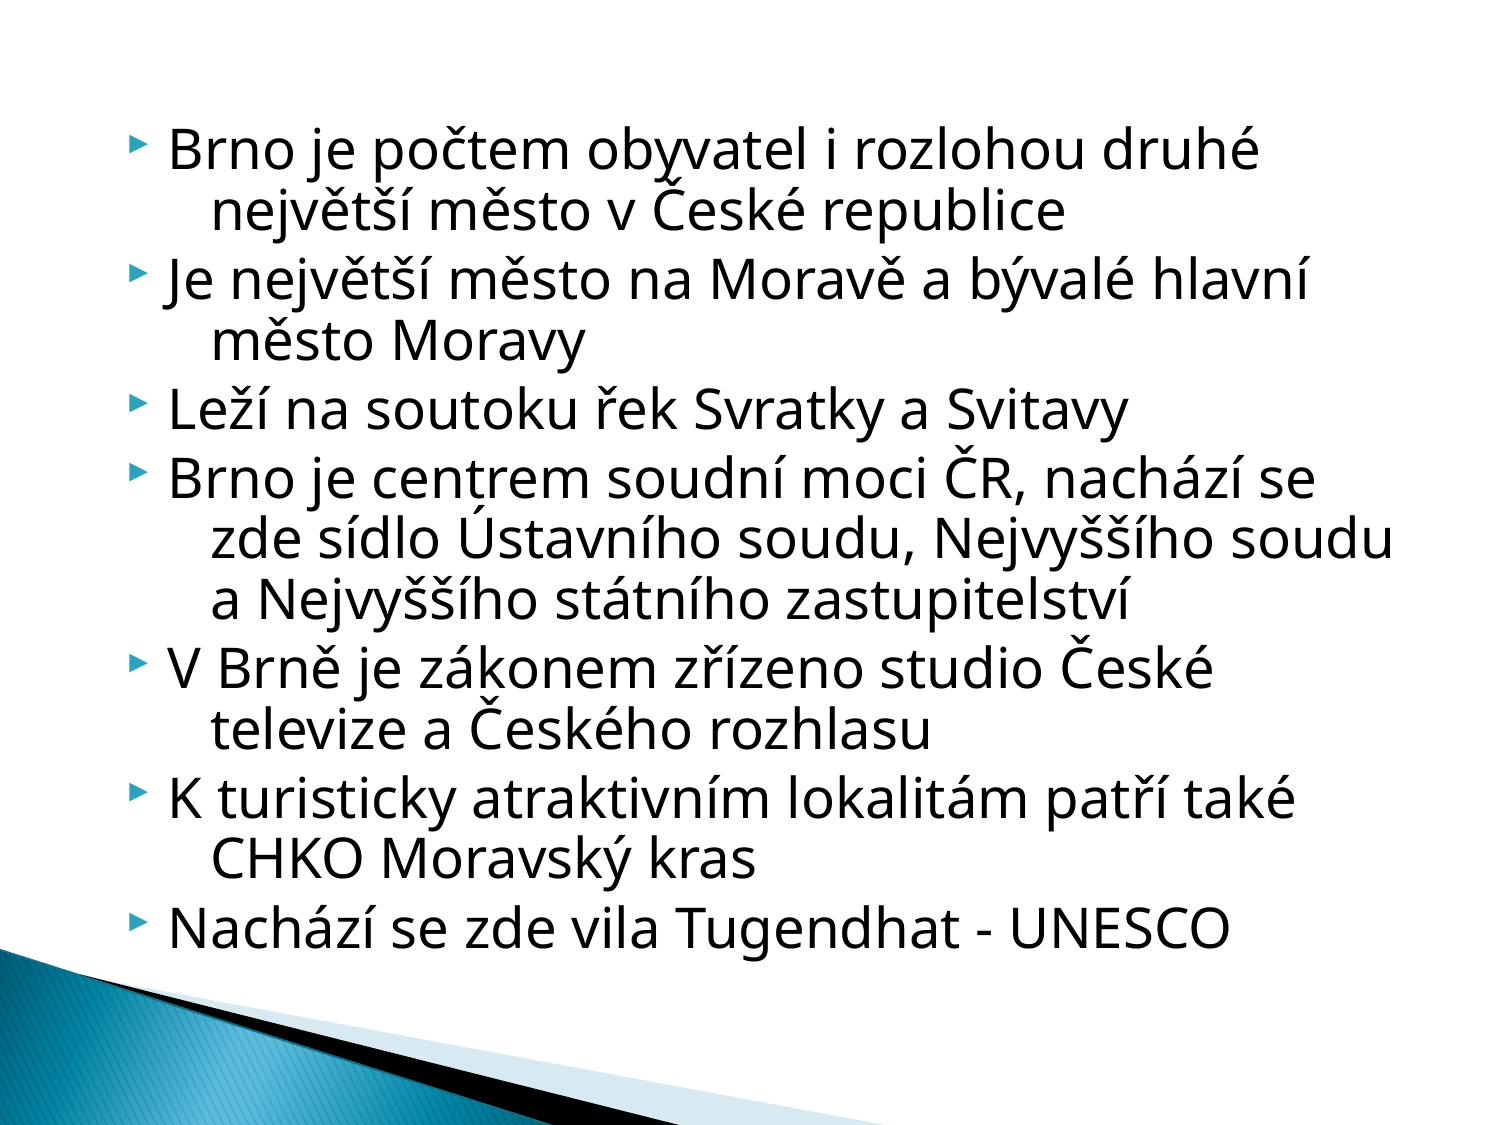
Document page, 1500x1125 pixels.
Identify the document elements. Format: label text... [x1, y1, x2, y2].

list Brno je počtem obyvatel i rozlohou druhé největší město v České republice Je největší město na Moravě a bývalé hlavní město Moravy Leží na soutoku řek Svratky a Svitavy Brno je centrem soudní moci ČR, nachází se zde sídlo Ústavního soudu, Nejvyššího soudu a Nejvyššího státního zastupitelství V Brně je zákonem zřízeno studio České televize a Českého rozhlasu K turisticky atraktivním lokalitám patří také CHKO Moravský kras Nachází se zde vila Tugendhat - UNESCO [75, 113, 1426, 1005]
